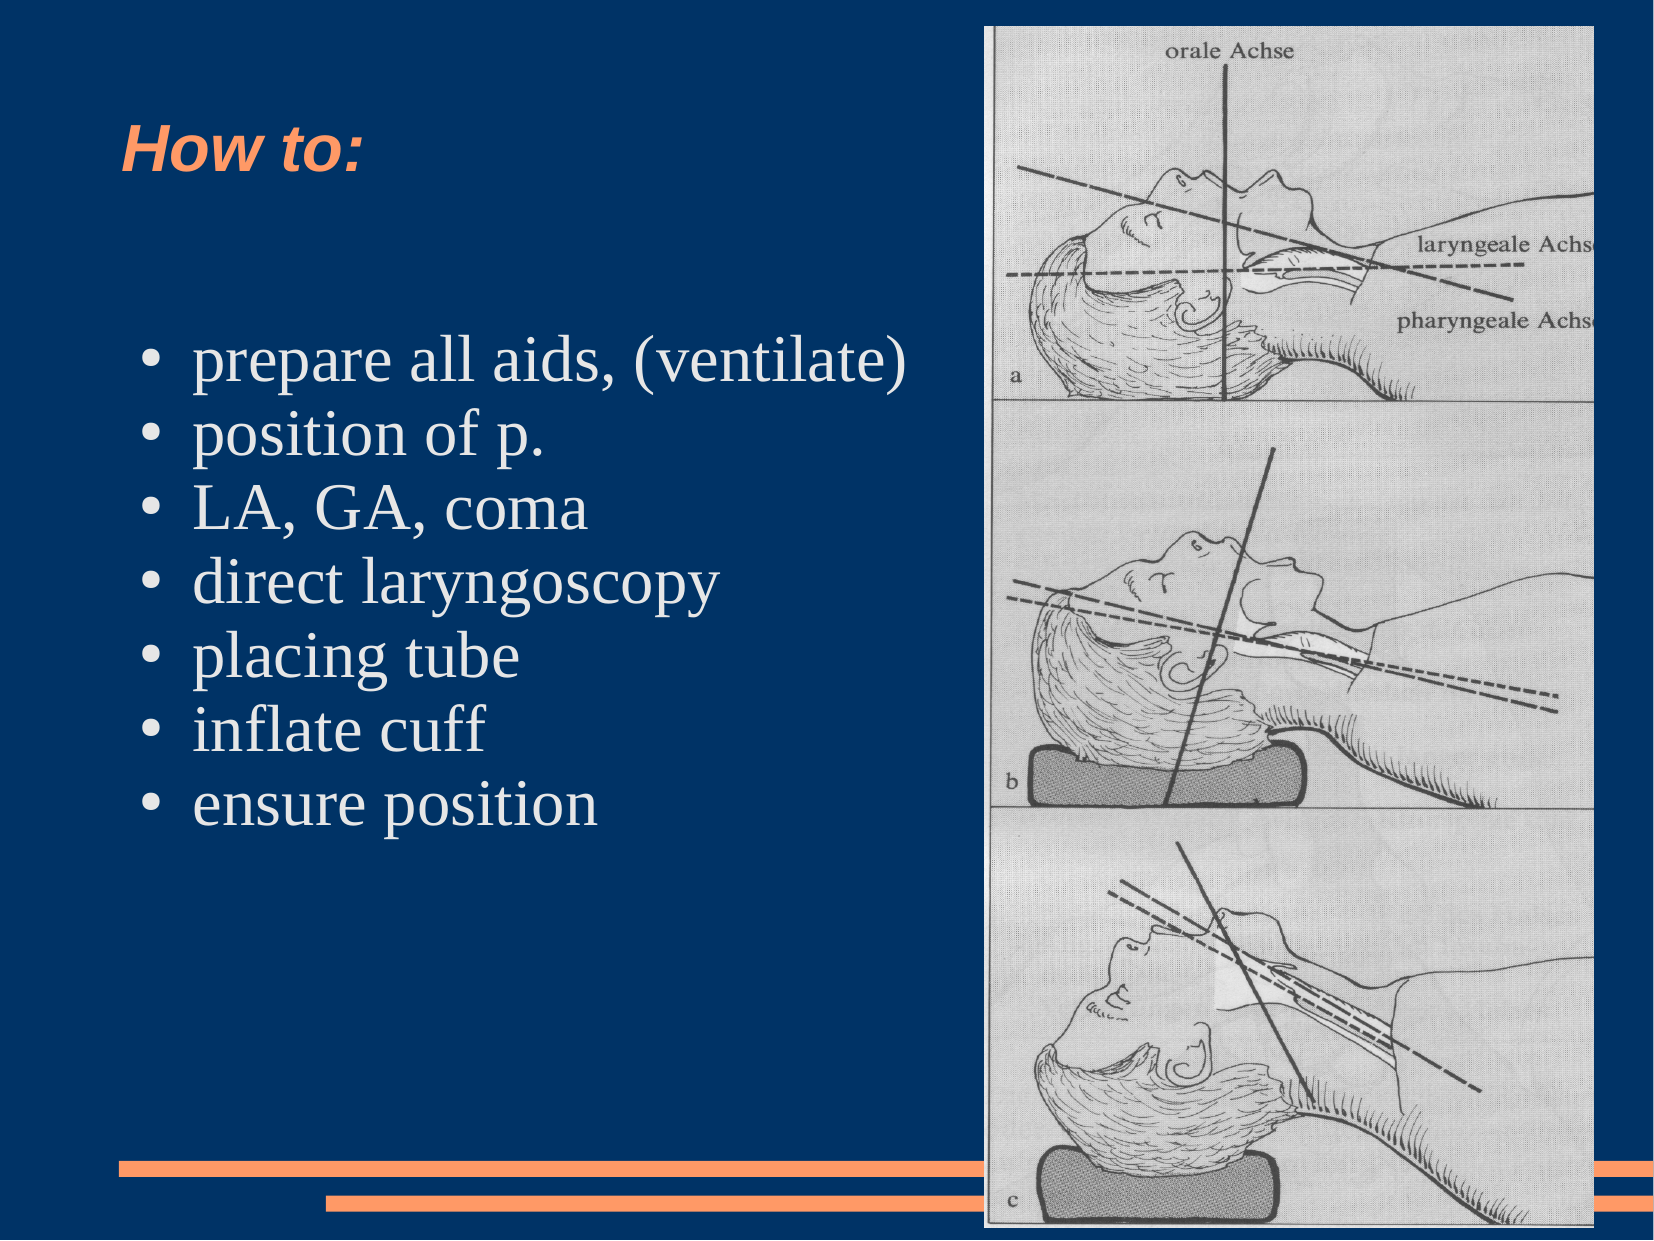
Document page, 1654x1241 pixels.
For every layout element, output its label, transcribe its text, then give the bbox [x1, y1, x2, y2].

title How to: [121, 46, 984, 254]
picture [984, 26, 1594, 1229]
list prepare all aids, (ventilate) position of p. LA, GA, coma direct laryngoscopy placing tube inflate cuff ensure position [121, 322, 1561, 1118]
